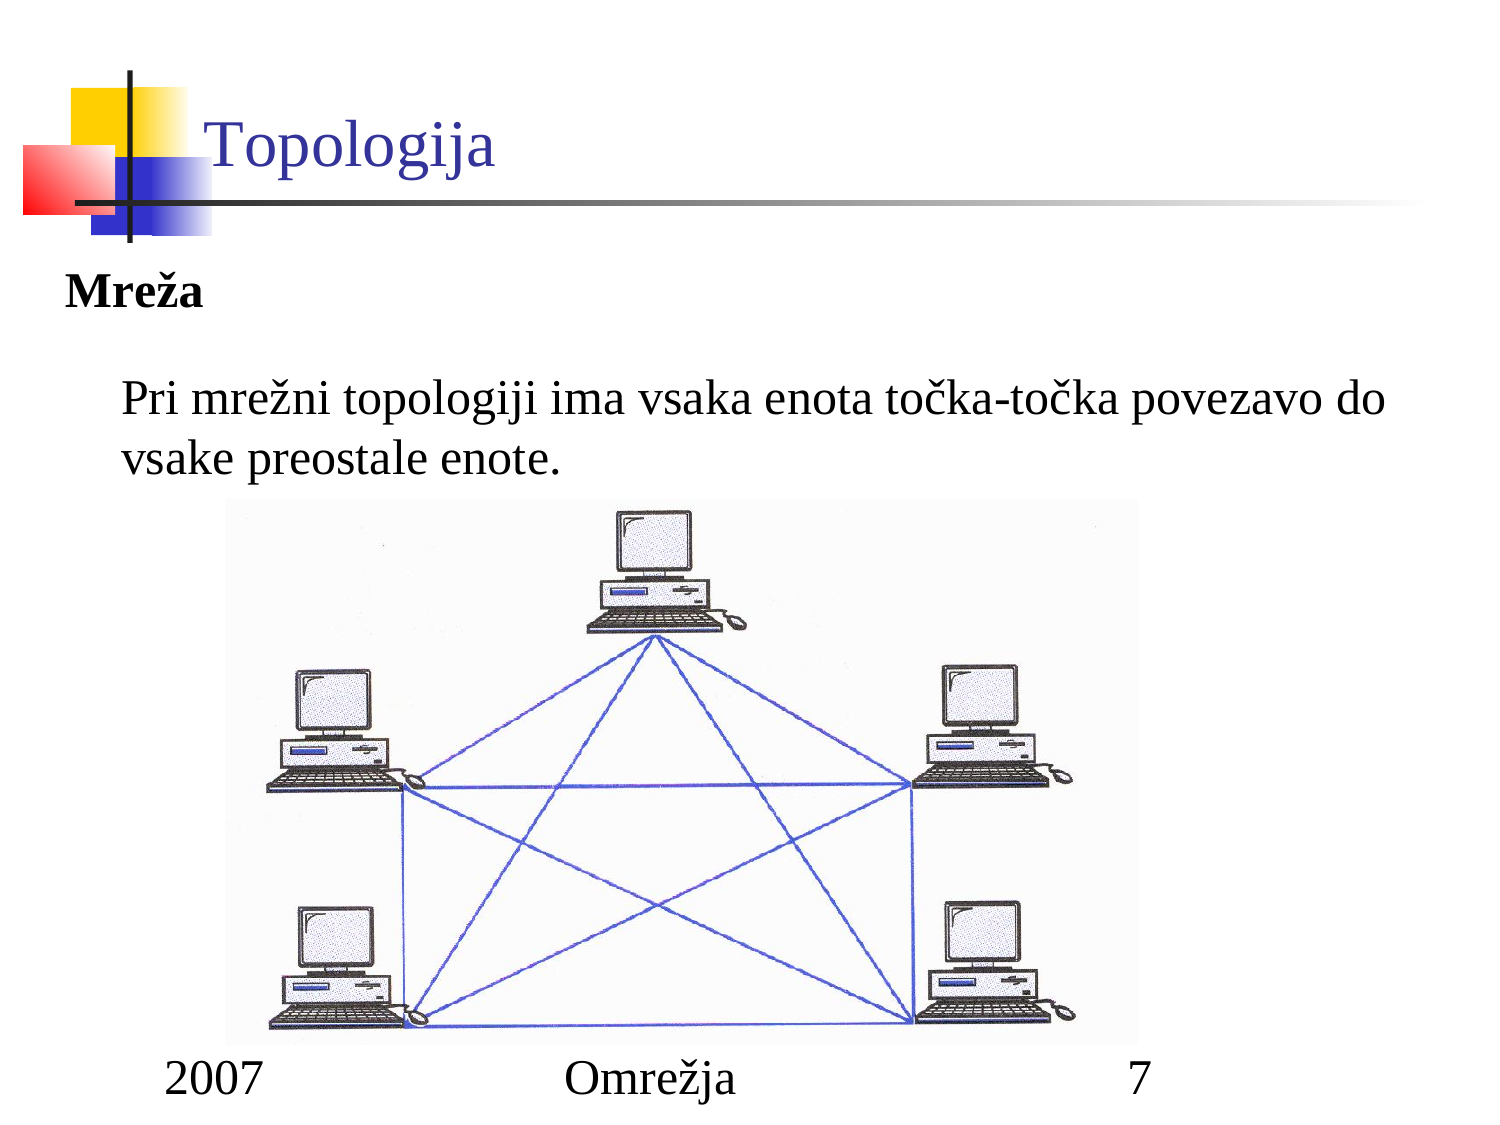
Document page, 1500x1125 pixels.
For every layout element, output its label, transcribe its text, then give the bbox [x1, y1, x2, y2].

title Topologija [188, 92, 1468, 188]
picture [225, 499, 1138, 1046]
list Mreža Pri mrežni topologiji ima vsaka enota točka-točka povezavo do vsake preostale enote. [50, 249, 1469, 501]
